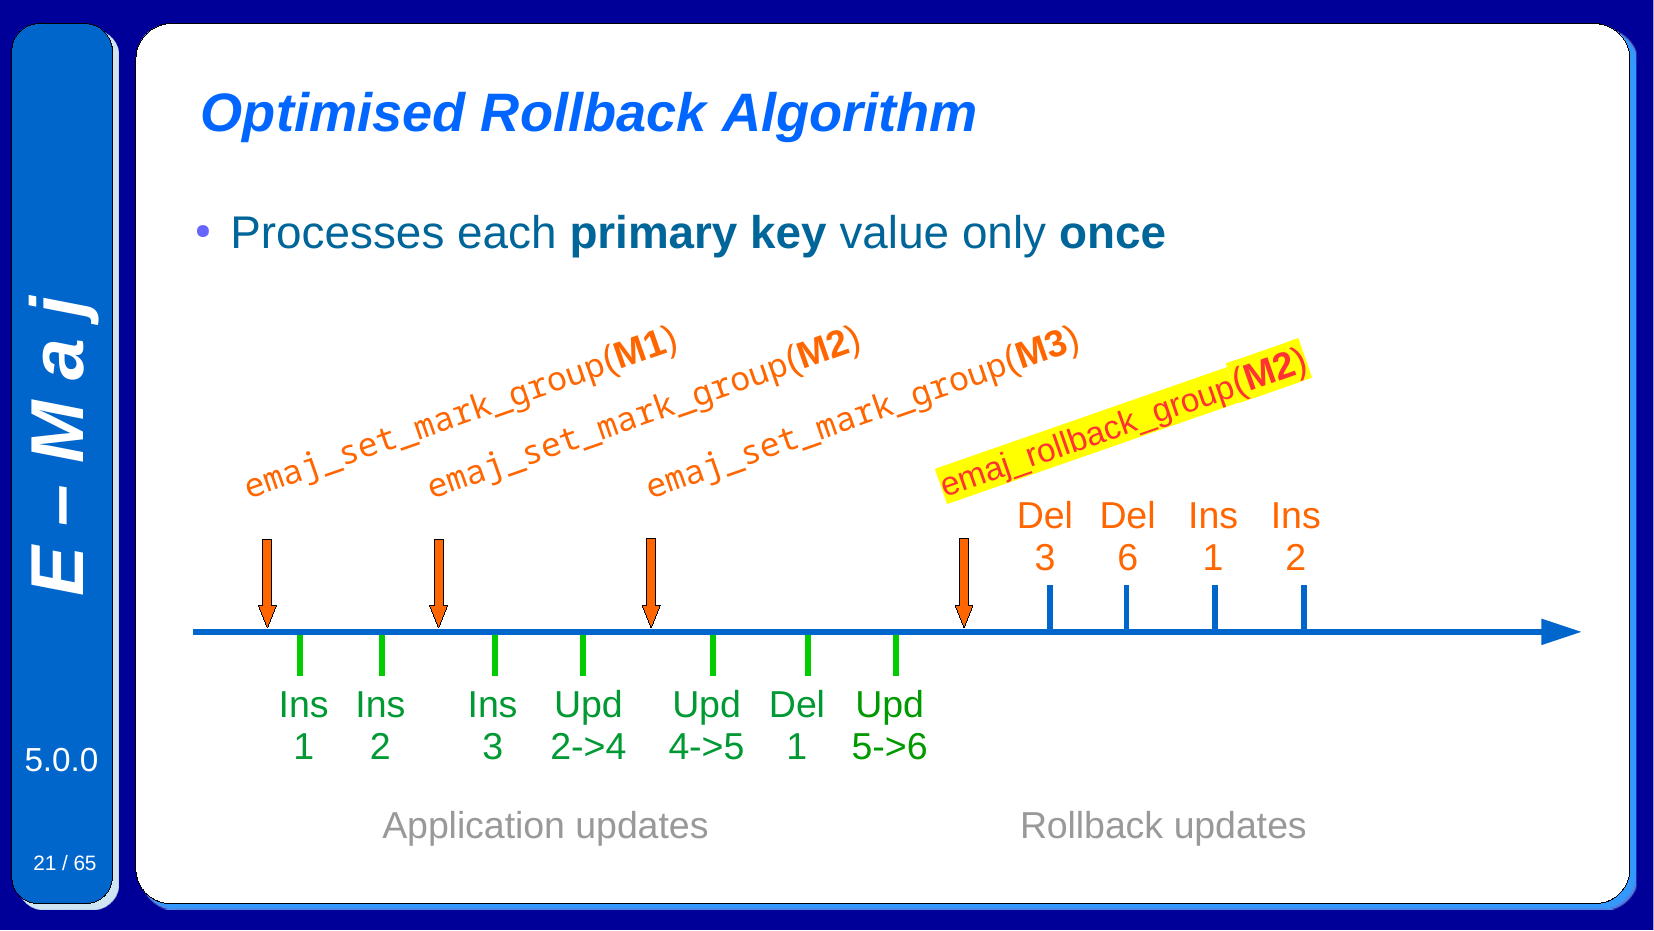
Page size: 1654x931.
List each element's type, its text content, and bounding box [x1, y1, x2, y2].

text_box [429, 539, 448, 628]
text_box Rollback updates [1005, 796, 1428, 854]
text_box emaj_set_mark_group(M1) [220, 302, 700, 530]
text_box Ins 2 [1256, 487, 1347, 588]
text_box Upd 4->5 [653, 676, 779, 777]
text_box Del 1 [779, 676, 836, 777]
text_box emaj_set_mark_group(M2) [403, 302, 887, 530]
text_box Del 3 [1002, 487, 1084, 588]
text_box Upd 2->4 [535, 676, 653, 777]
text_box Ins 2 [340, 676, 432, 777]
text_box emaj_set_mark_group(M3) [622, 302, 1105, 530]
text_box Ins 3 [452, 676, 535, 777]
text_box Upd 5->6 [836, 676, 962, 777]
text_box Ins 1 [1187, 487, 1256, 588]
text_box [258, 539, 277, 628]
text_box [642, 538, 661, 628]
text_box Application updates [367, 796, 805, 854]
text_box Ins 1 [263, 676, 340, 777]
title Optimised Rollback Algorithm [200, 34, 1575, 191]
list Processes each primary key value only once [177, 206, 1587, 827]
text_box Del 6 [1084, 487, 1187, 588]
text_box [955, 538, 973, 628]
text_box emaj_rollback_group(M2) [917, 313, 1369, 530]
